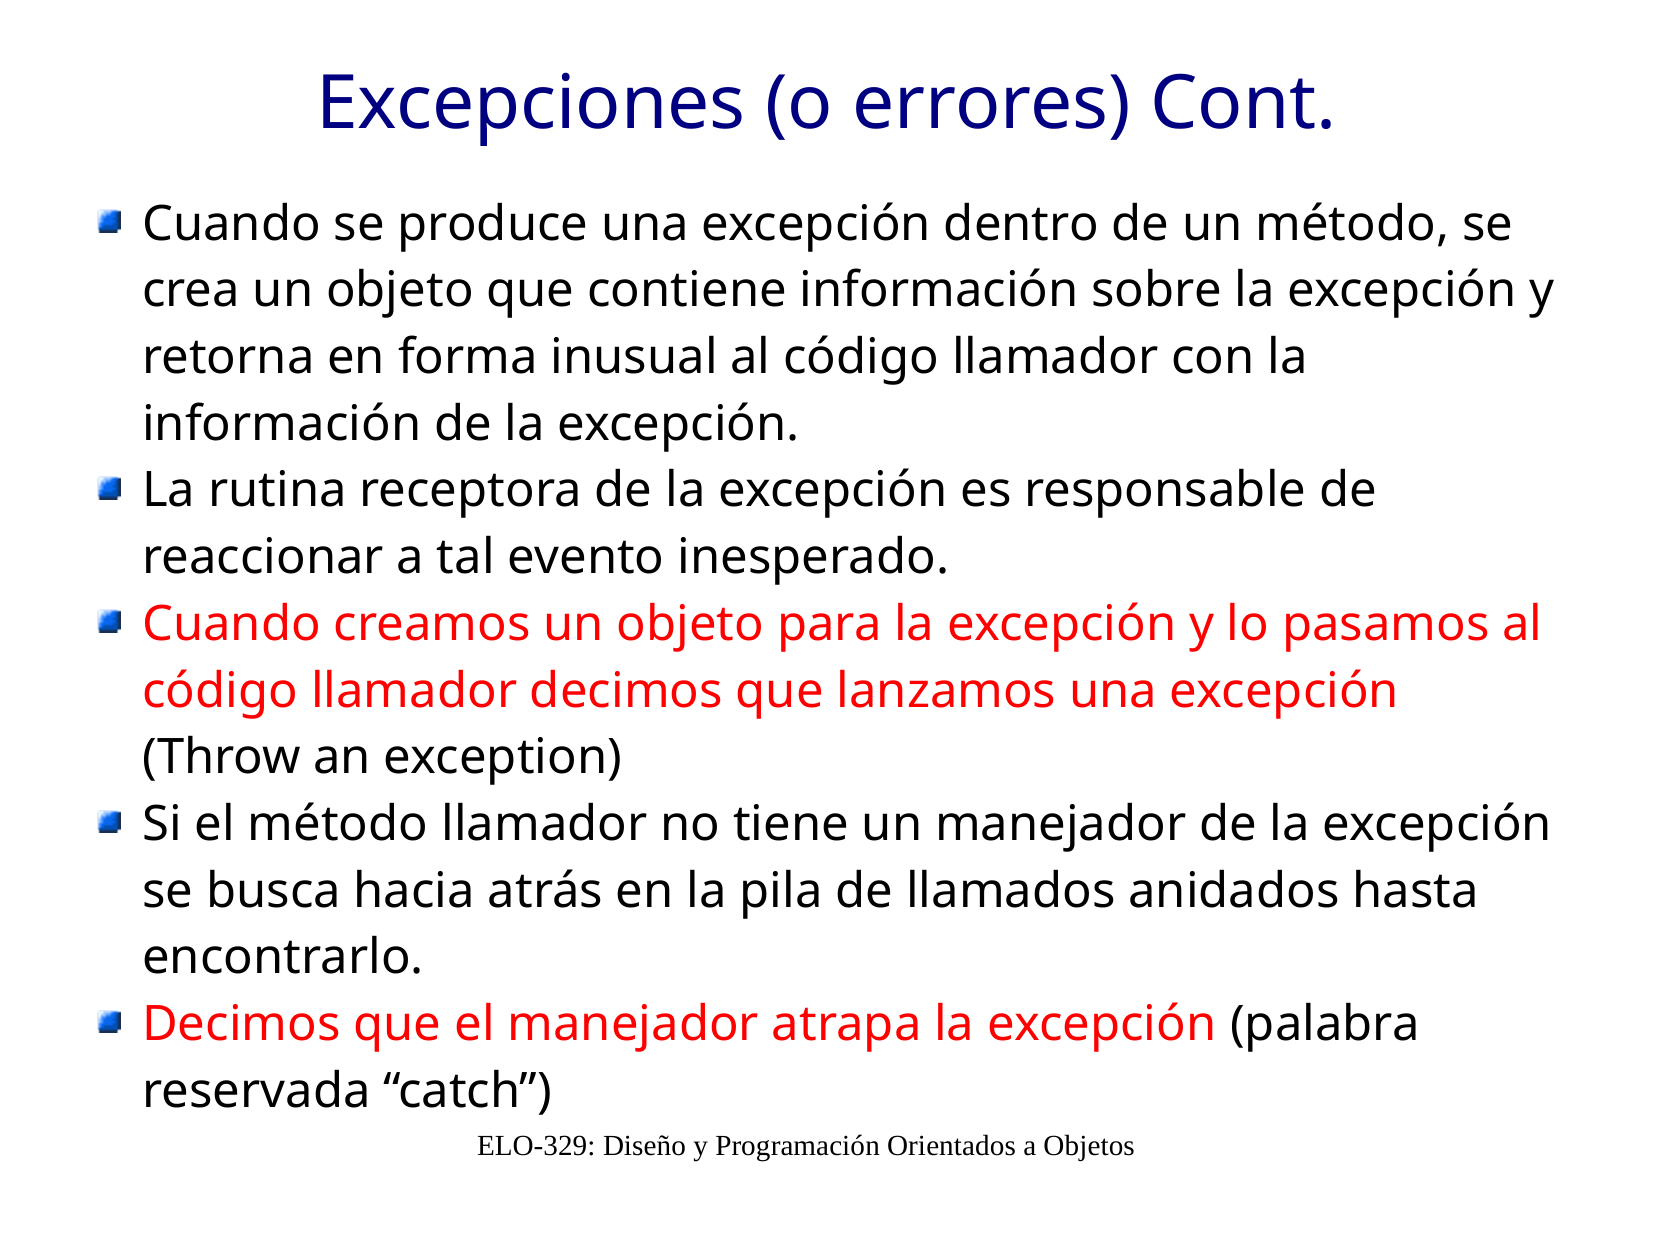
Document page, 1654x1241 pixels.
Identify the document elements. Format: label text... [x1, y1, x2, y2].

title Excepciones (o errores) Cont. [82, 49, 1571, 151]
list Cuando se produce una excepción dentro de un método, se crea un objeto que contiene información sobre la excepción y retorna en forma inusual al código llamador con la información de la excepción. La rutina receptora de la excepción es responsable de reaccionar a tal evento inesperado. Cuando creamos un objeto para la excepción y lo pasamos al código llamador decimos que lanzamos una excepción (Throw an exception)‏ Si el método llamador no tiene un manejador de la excepción se busca hacia atrás en la pila de llamados anidados hasta encontrarlo. Decimos que el manejador atrapa la excepción (palabra reservada “catch”)‏ [82, 187, 1571, 1133]
